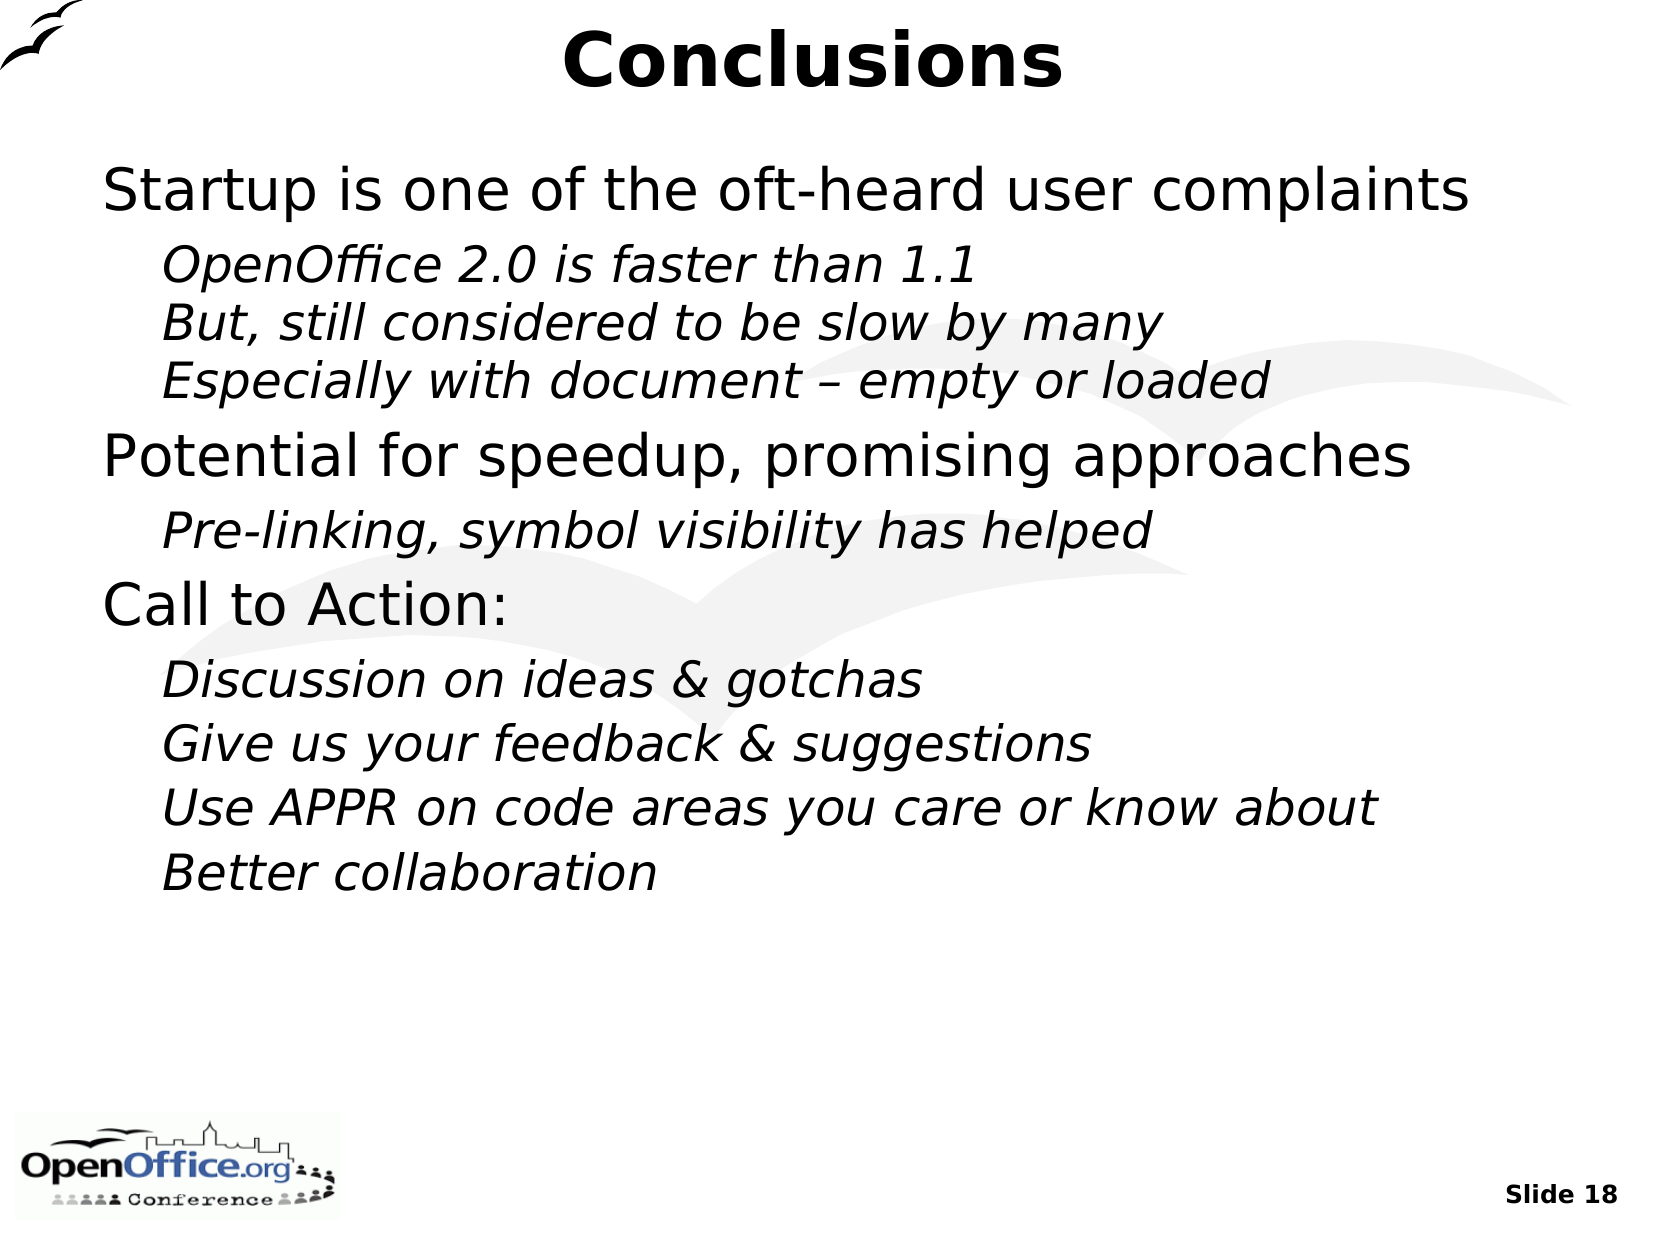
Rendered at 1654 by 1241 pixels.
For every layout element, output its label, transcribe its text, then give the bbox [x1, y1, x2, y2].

title Conclusions [0, 0, 1654, 121]
list Startup is one of the oft-heard user complaints OpenOffice 2.0 is faster than 1.1 But, still considered to be slow by many Especially with document – empty or loaded Potential for speedup, promising approaches Pre-linking, symbol visibility has helped Call to Action: Discussion on ideas & gotchas Give us your feedback & suggestions Use APPR on code areas you care or know about Better collaboration [102, 155, 1529, 1085]
picture [15, 1112, 341, 1220]
